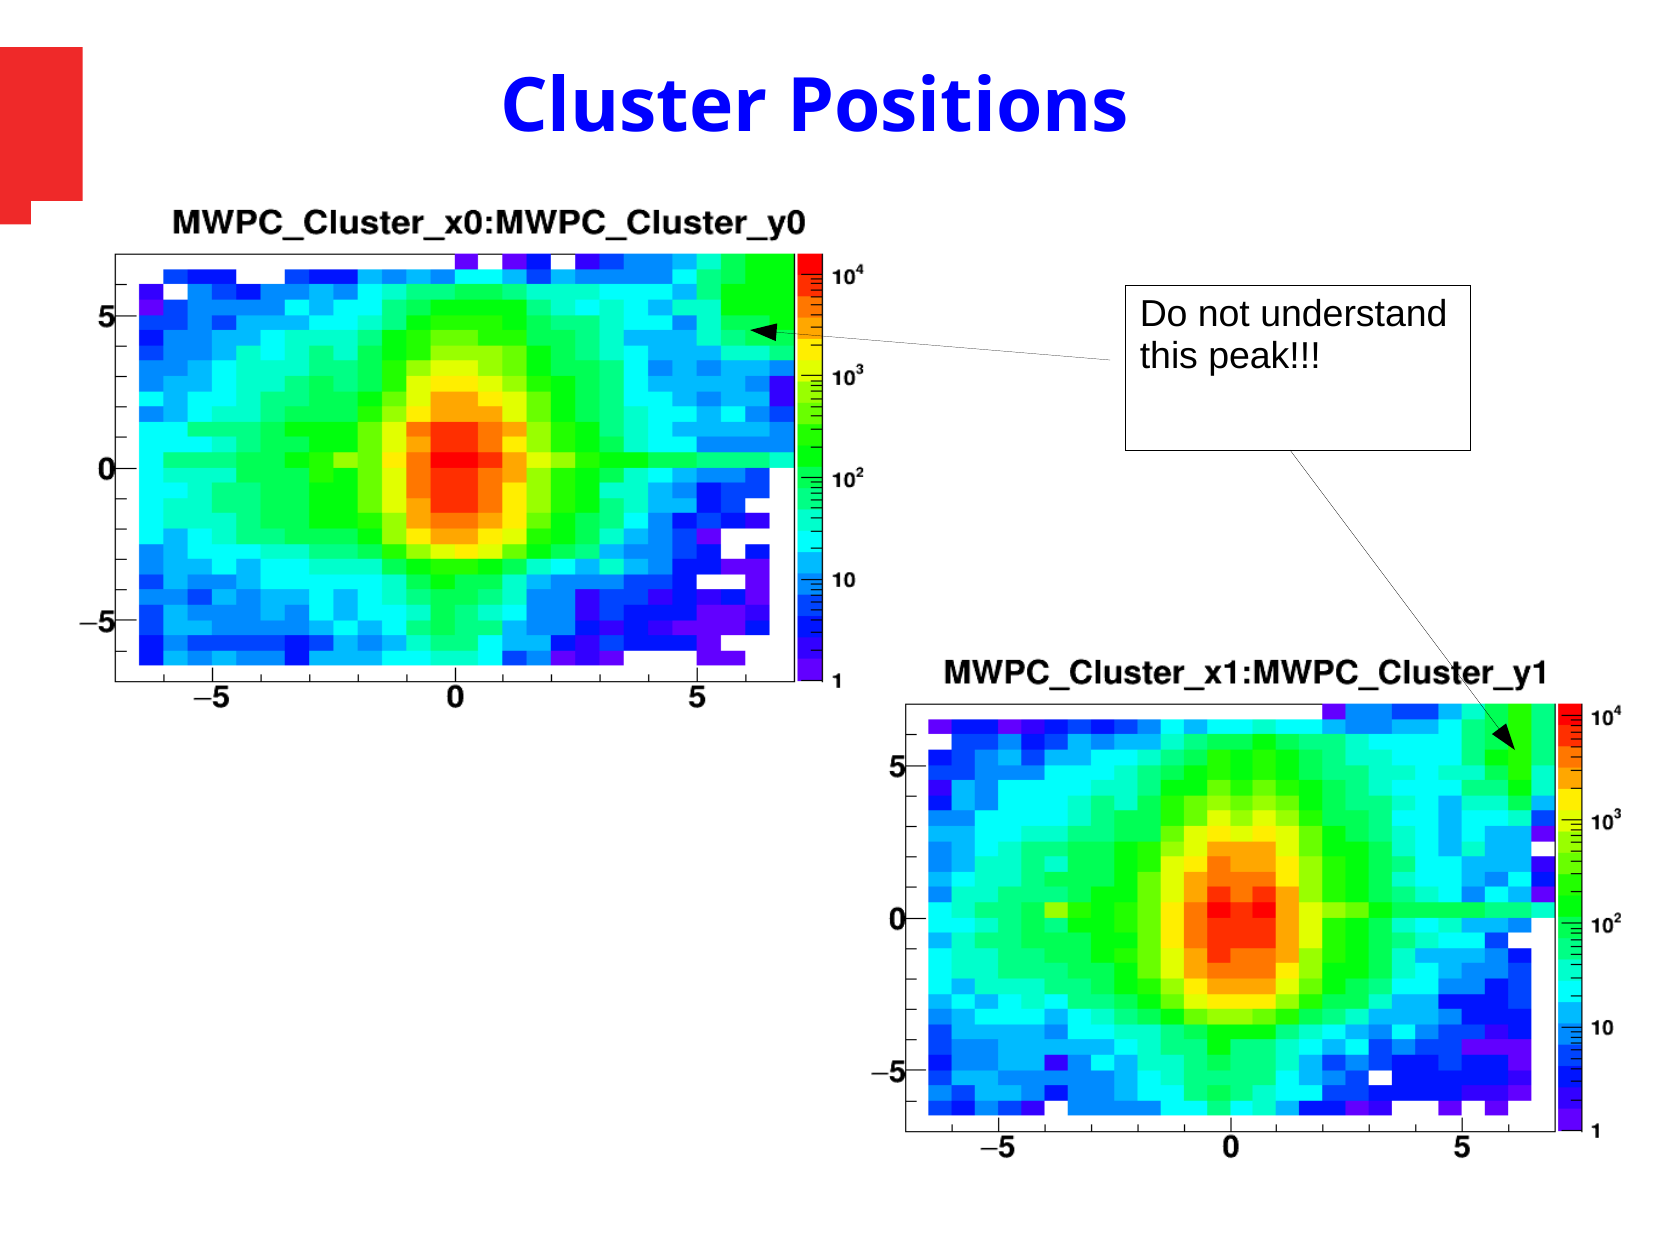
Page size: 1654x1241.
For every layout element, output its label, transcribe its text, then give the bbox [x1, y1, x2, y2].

title Cluster Positions [88, 51, 1542, 154]
text_box Do not understand this peak!!! [1125, 285, 1471, 451]
picture [31, 201, 1636, 1186]
